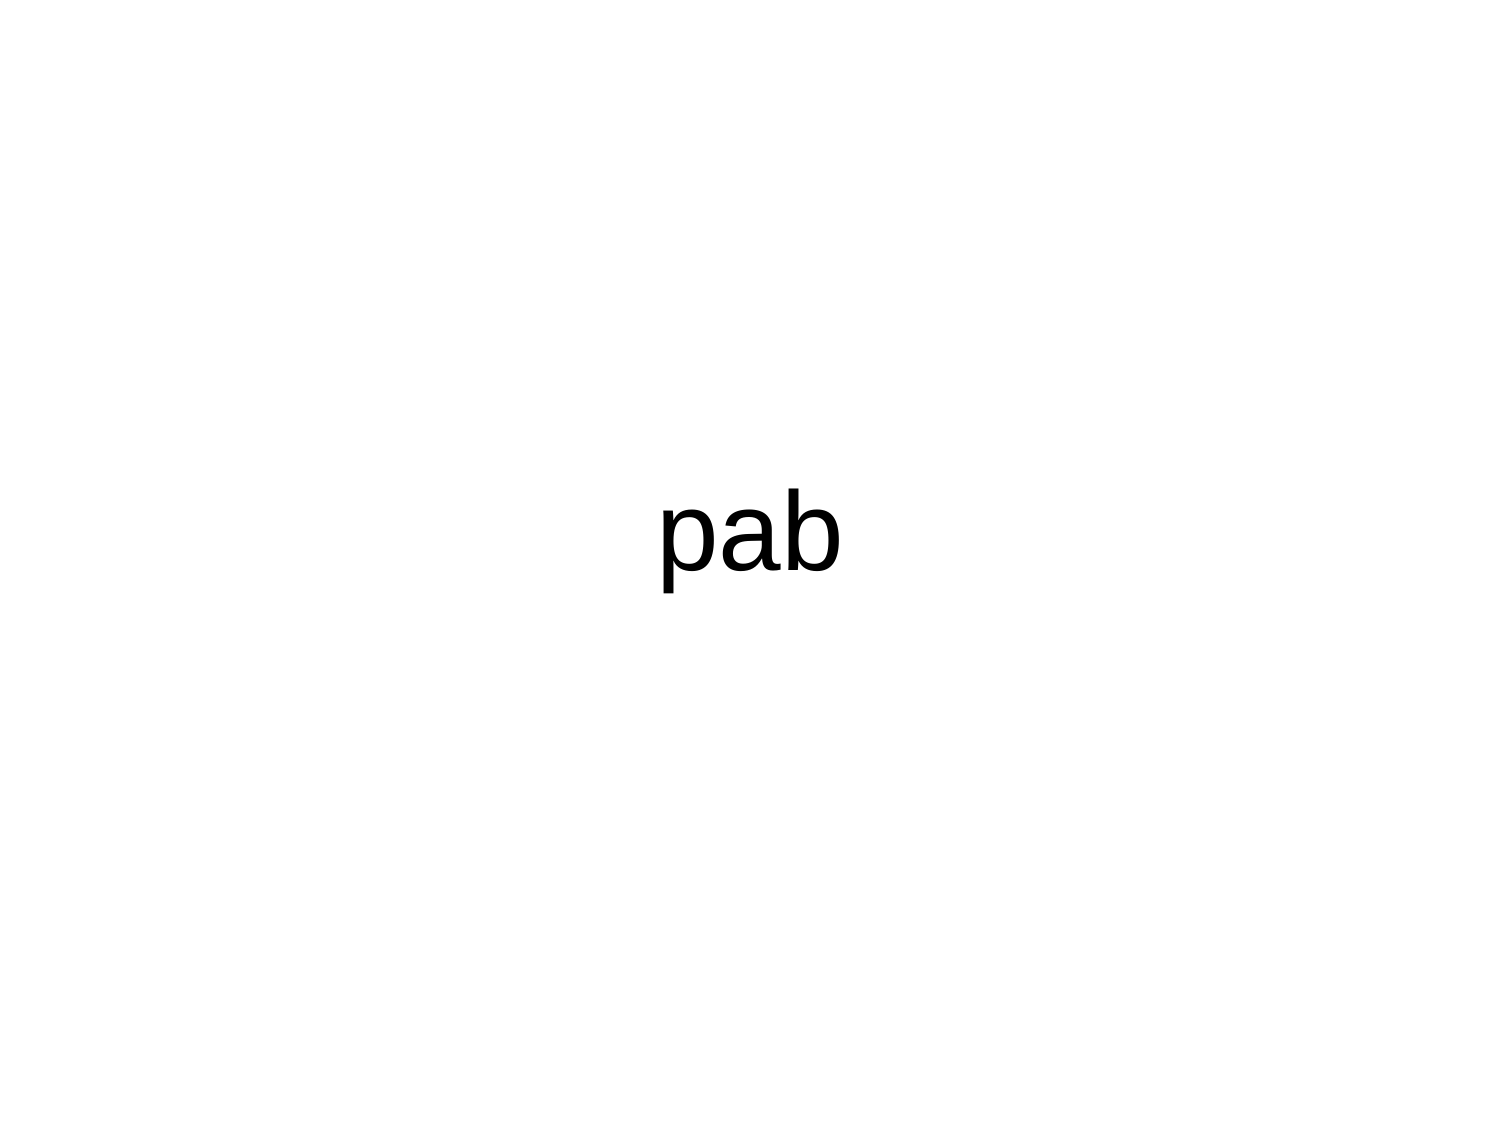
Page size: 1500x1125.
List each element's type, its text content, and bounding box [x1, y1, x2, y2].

title pab [112, 437, 1388, 625]
